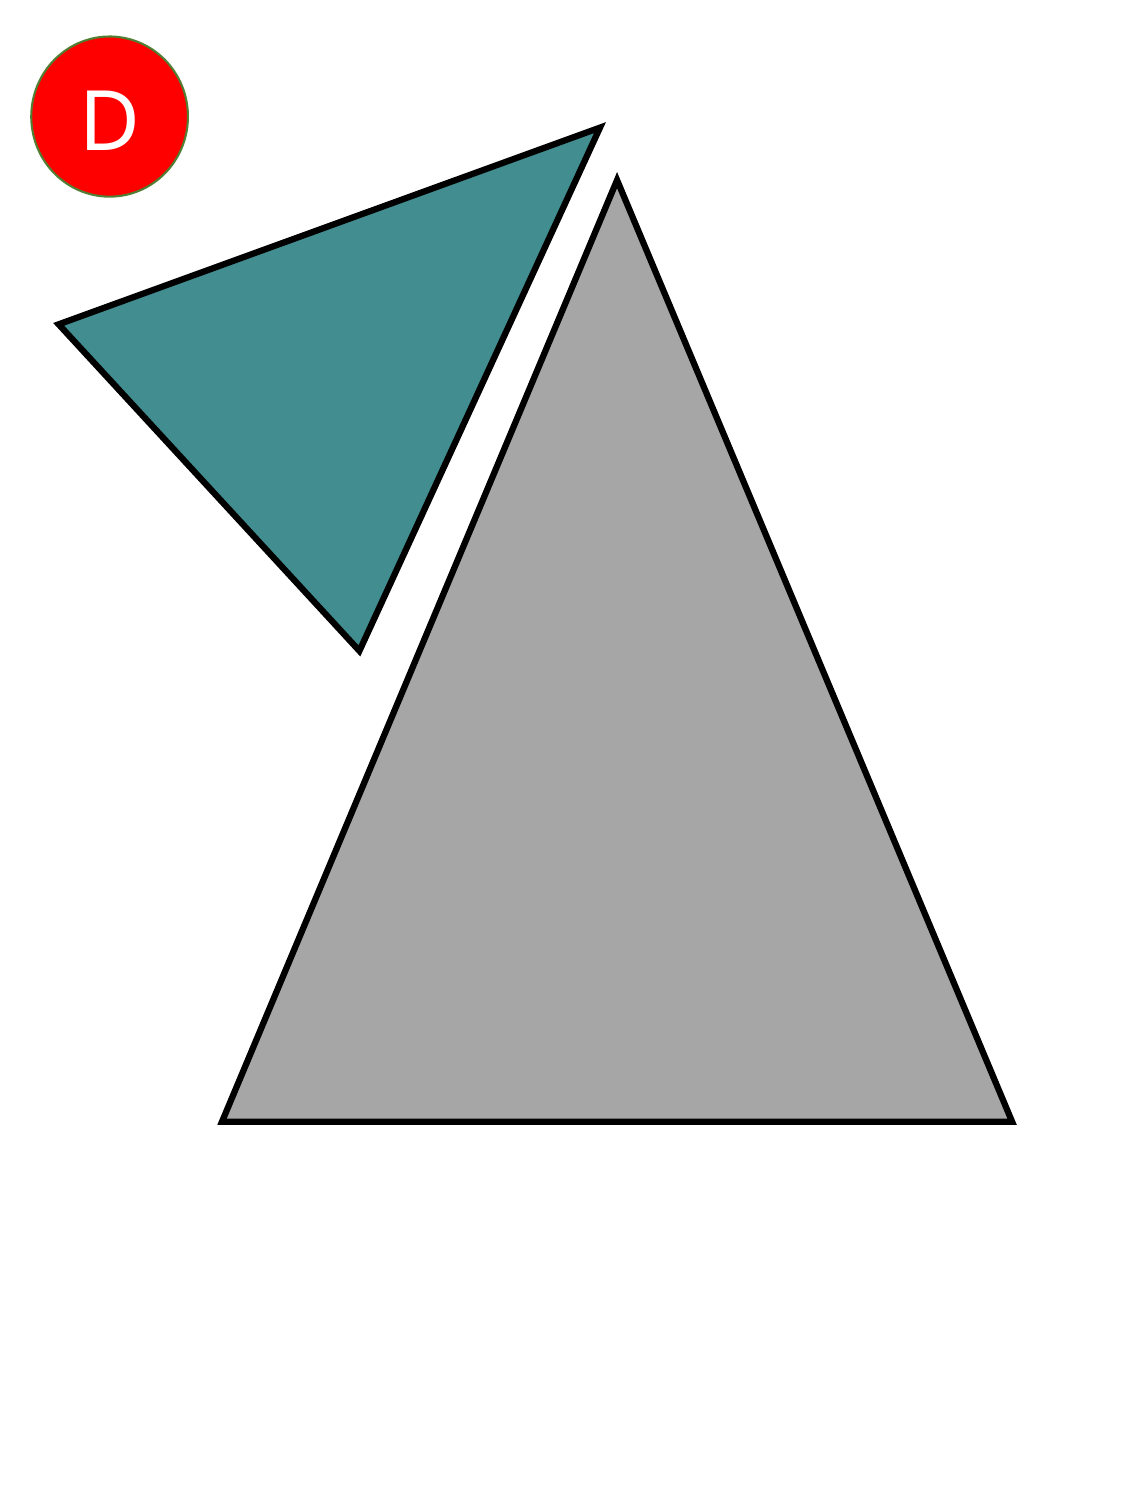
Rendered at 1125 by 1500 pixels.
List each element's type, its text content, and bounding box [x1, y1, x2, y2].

text_box [221, 180, 1013, 1122]
text_box [58, 127, 601, 651]
text_box D [31, 36, 188, 197]
